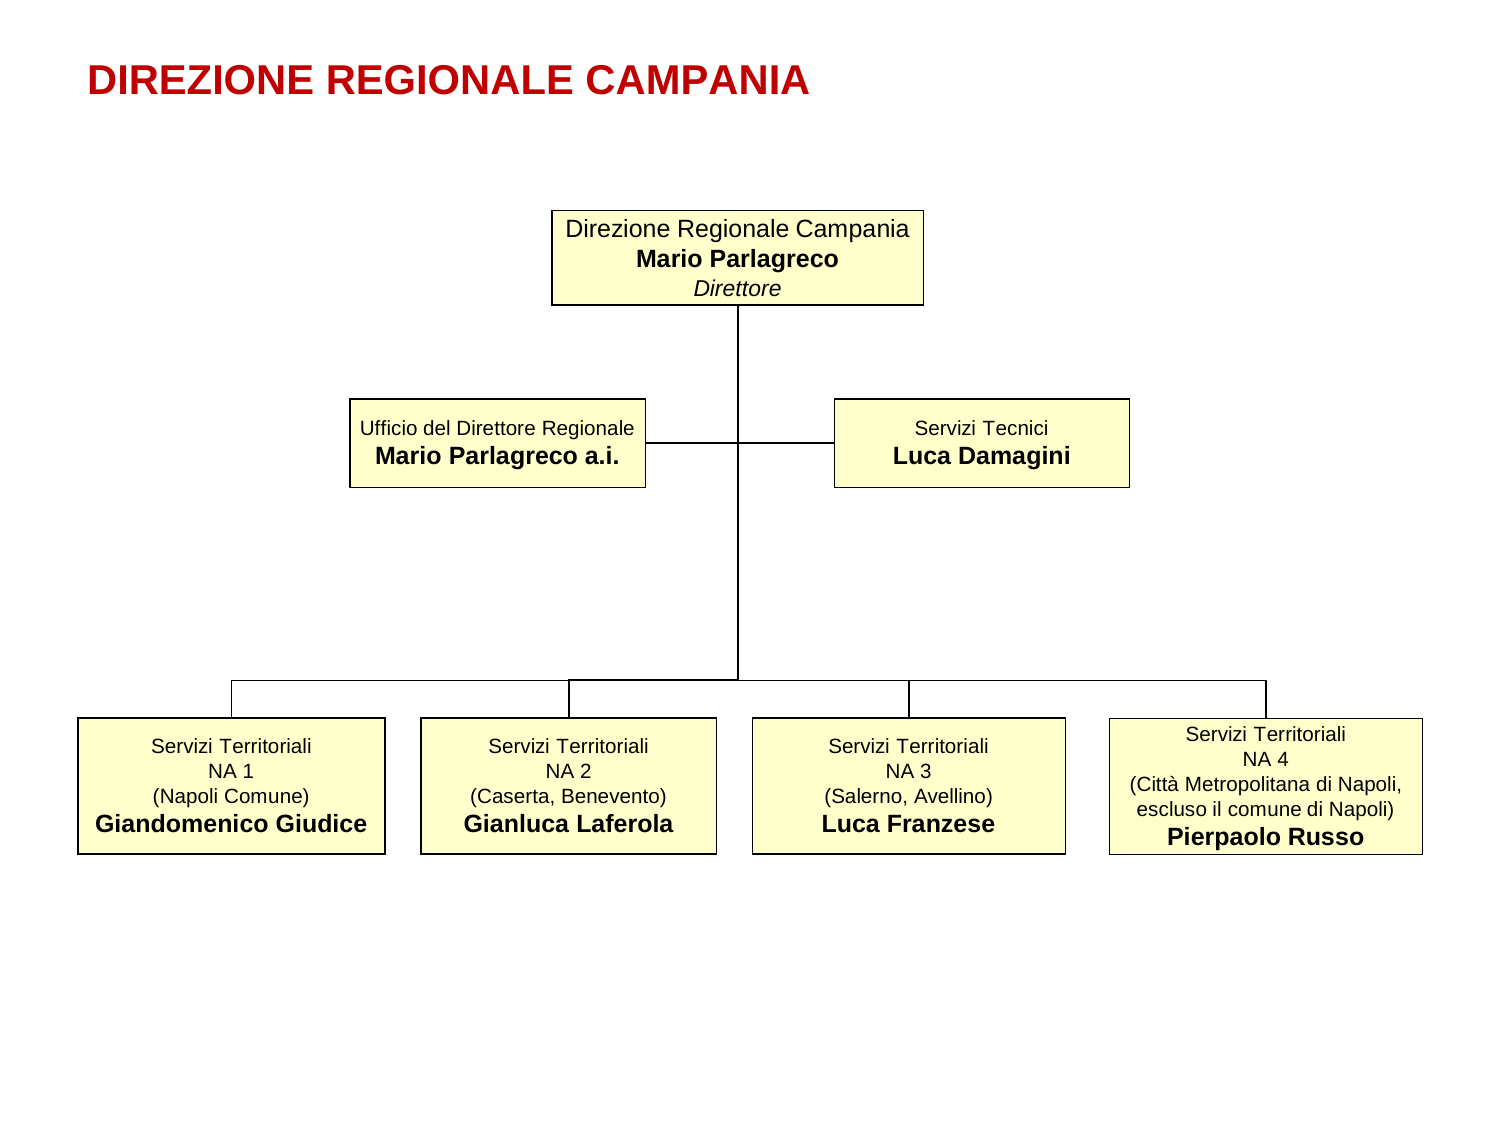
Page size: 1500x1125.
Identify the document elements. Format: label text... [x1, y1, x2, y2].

text_box DIREZIONE REGIONALE CAMPANIA [72, 45, 1462, 128]
picture [77, 205, 1423, 867]
